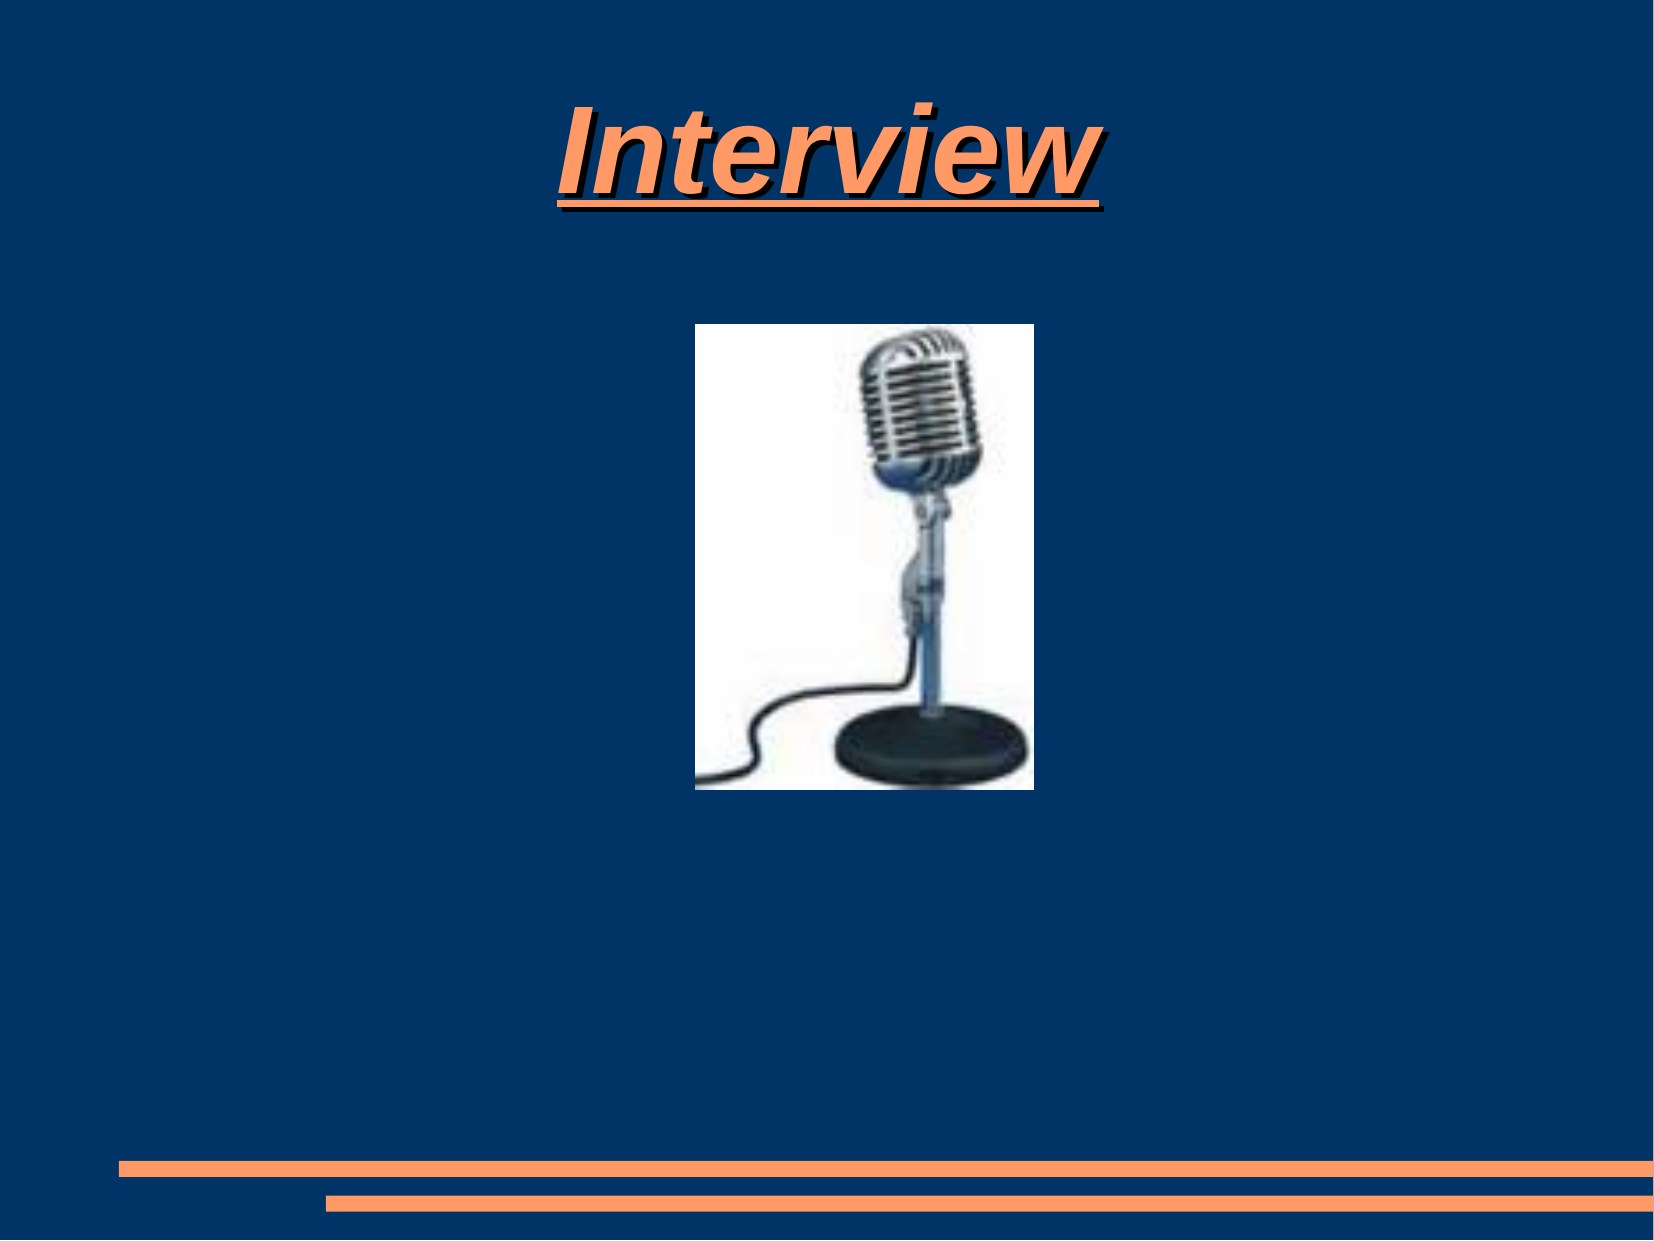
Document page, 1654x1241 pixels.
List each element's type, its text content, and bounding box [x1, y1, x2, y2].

title Interview [121, 46, 1534, 254]
picture [695, 324, 1034, 790]
